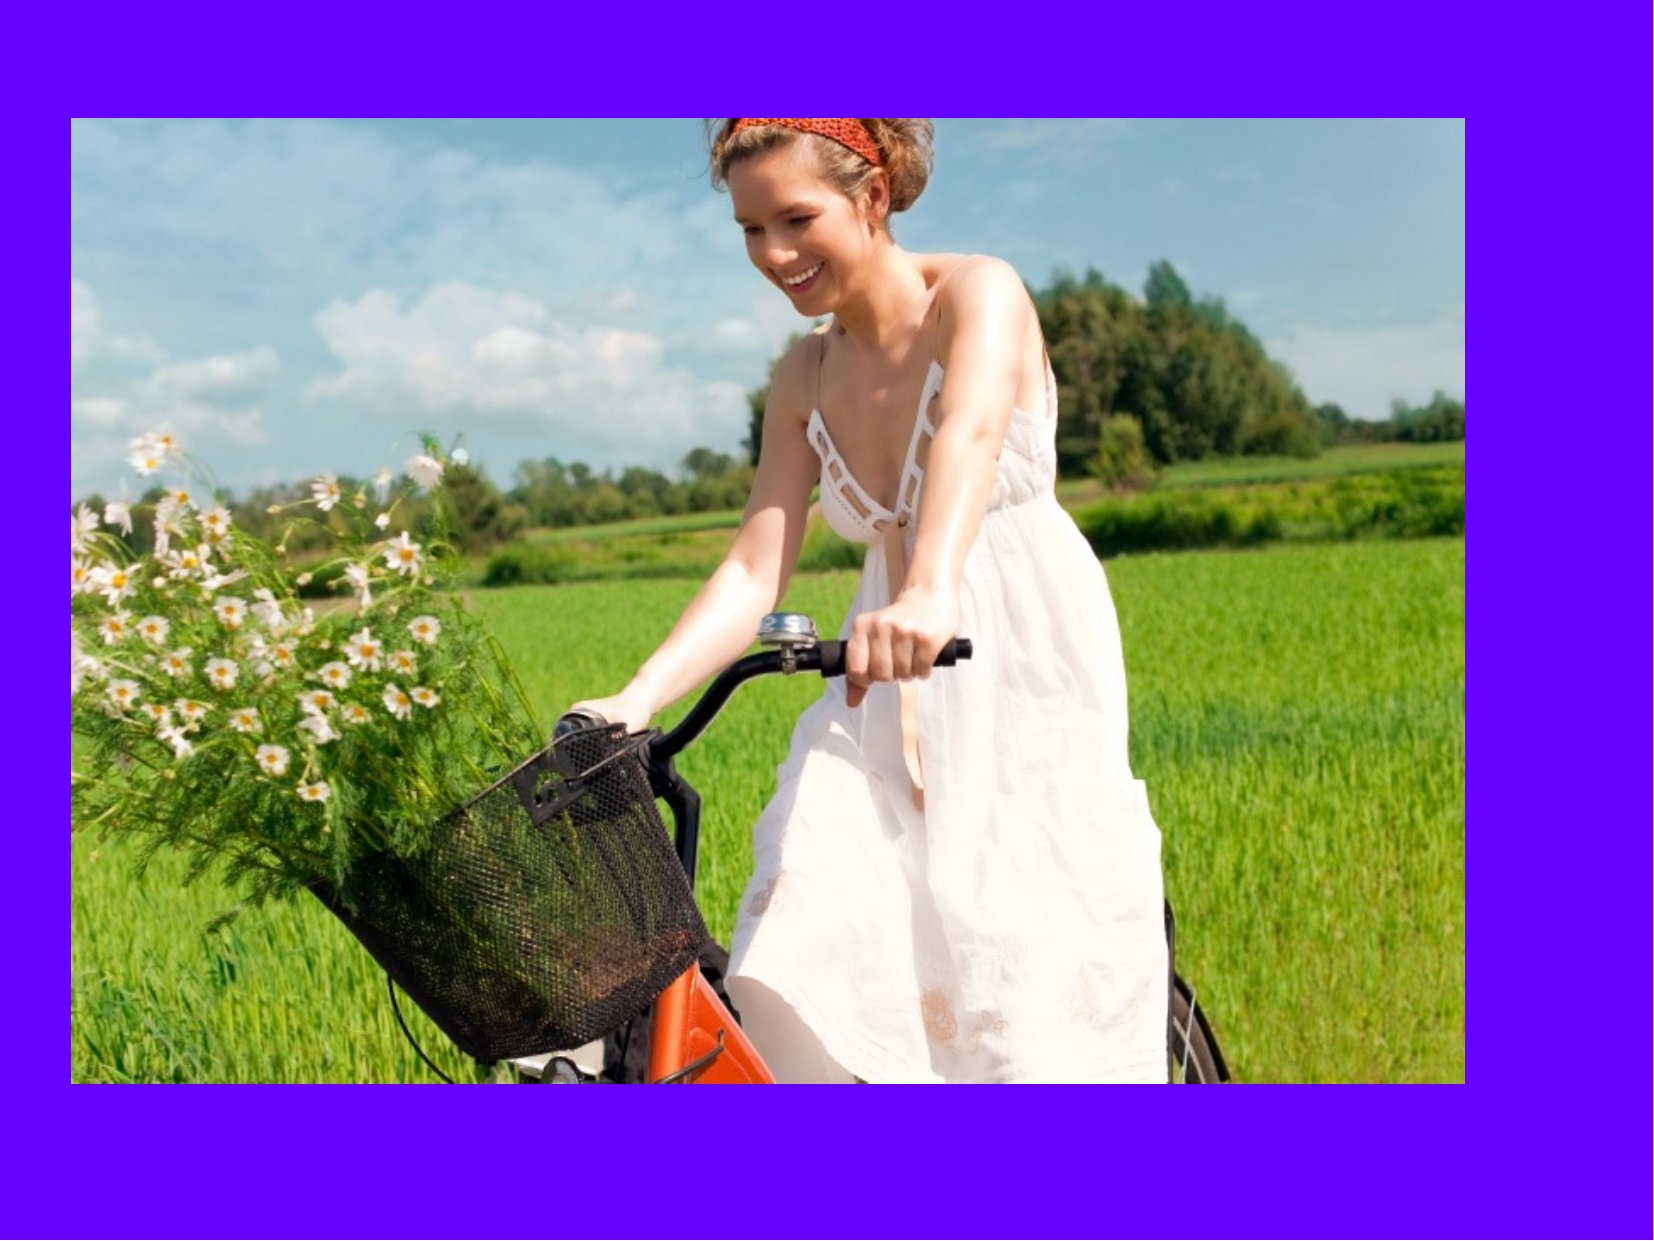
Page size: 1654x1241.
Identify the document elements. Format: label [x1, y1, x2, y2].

picture [71, 118, 1465, 1084]
